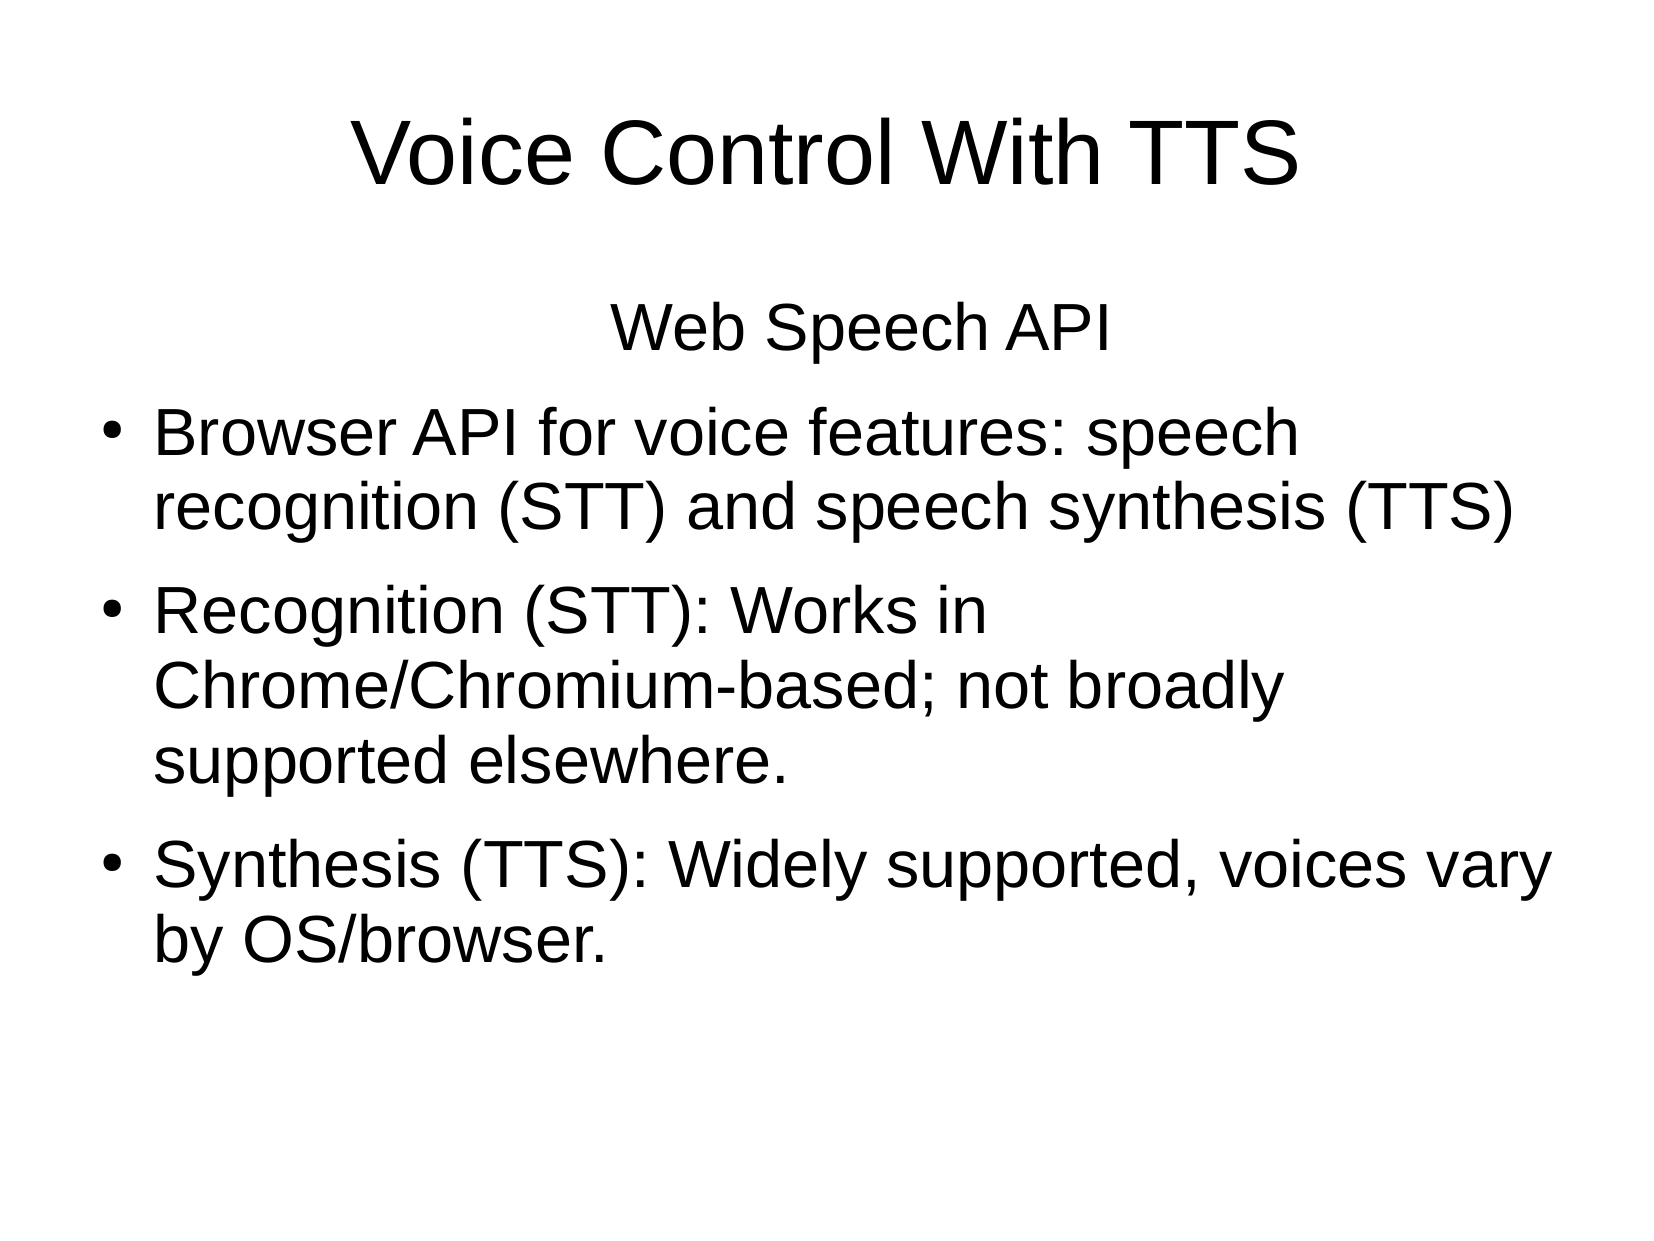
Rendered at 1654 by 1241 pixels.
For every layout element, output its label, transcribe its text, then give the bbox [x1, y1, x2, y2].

title Voice Control With TTS [82, 49, 1571, 257]
list Web Speech API Browser API for voice features: speech recognition (STT) and speech synthesis (TTS) Recognition (STT): Works in Chrome/Chromium-based; not broadly supported elsewhere. Synthesis (TTS): Widely supported, voices vary by OS/browser. [82, 290, 1571, 1109]
